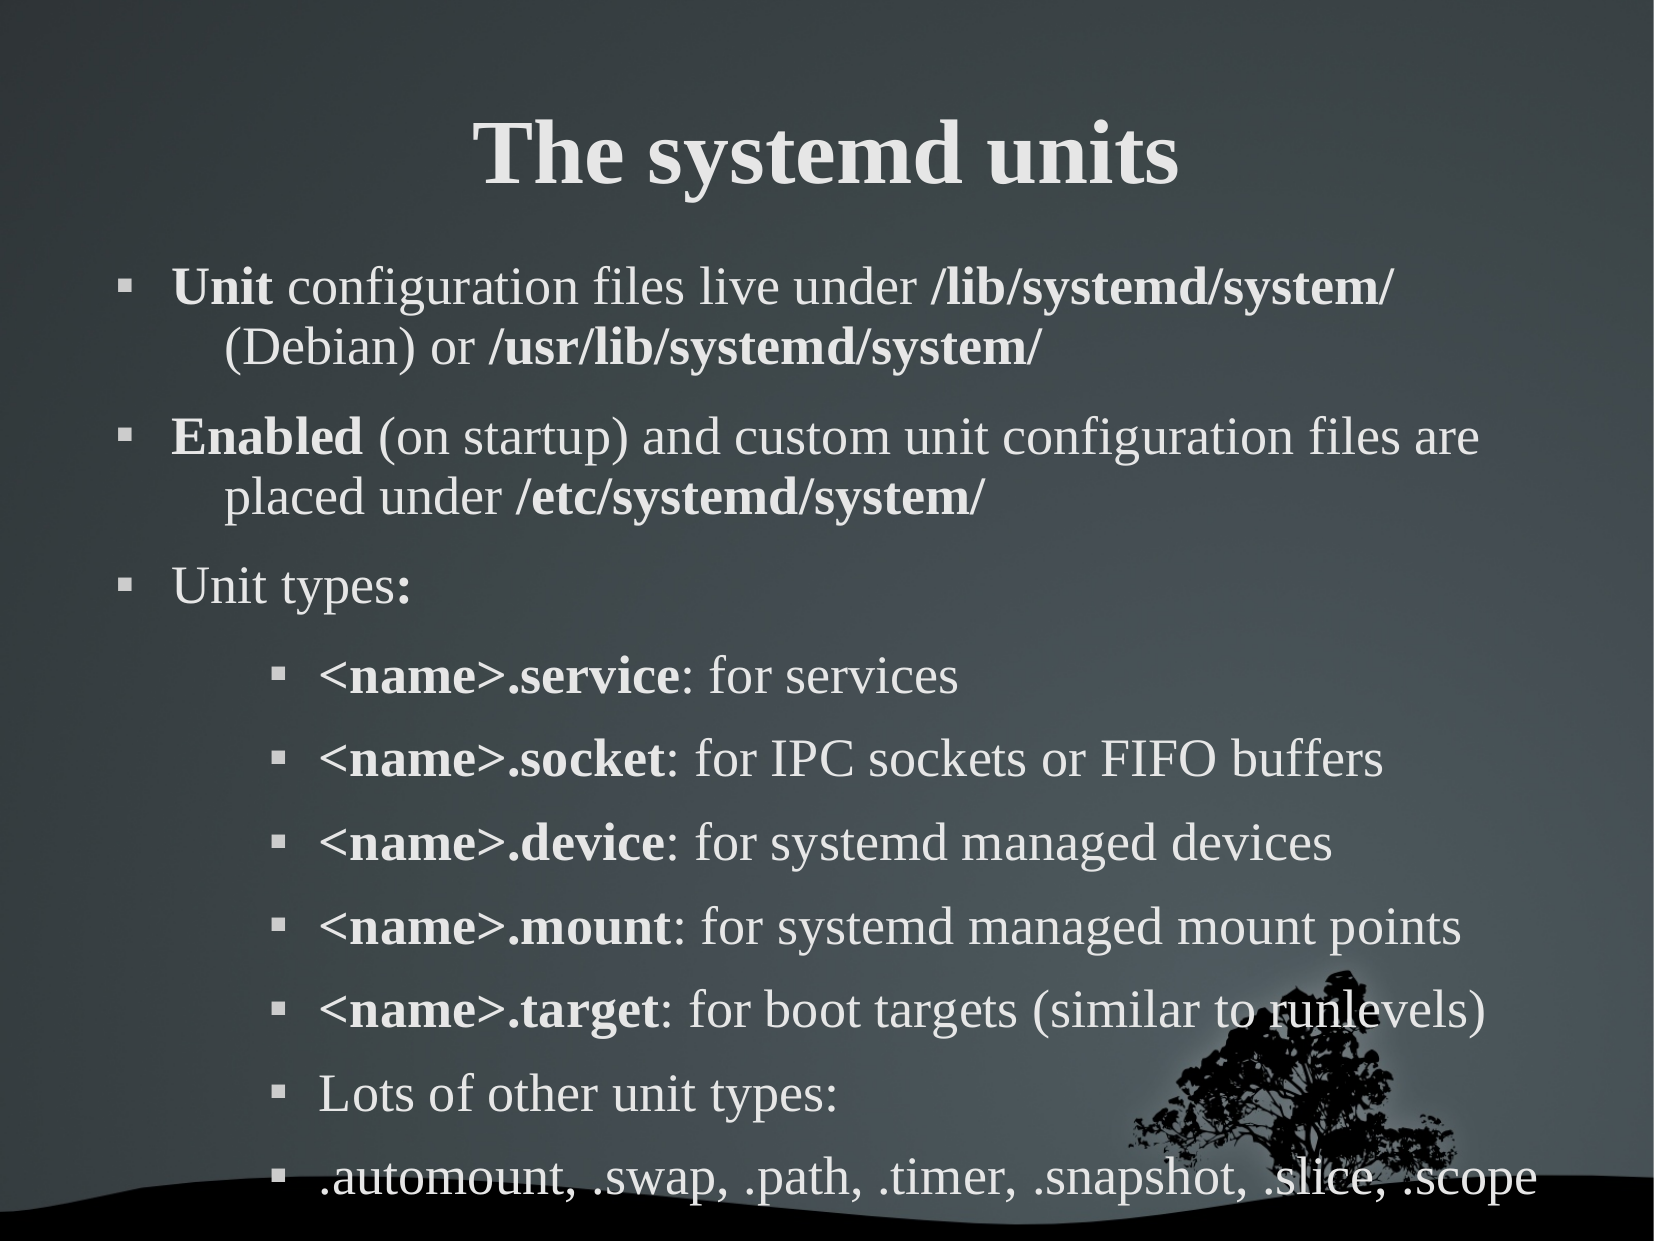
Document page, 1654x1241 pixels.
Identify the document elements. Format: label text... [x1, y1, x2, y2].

list Unit configuration files live under /lib/systemd/system/ (Debian) or /usr/lib/systemd/system/ Enabled (on startup) and custom unit configuration files are placed under /etc/systemd/system/ Unit types: <name>.service: for services <name>.socket: for IPC sockets or FIFO buffers <name>.device: for systemd managed devices <name>.mount: for systemd managed mount points <name>.target: for boot targets (similar to runlevels) Lots of other unit types: .automount, .swap, .path, .timer, .snapshot, .slice, .scope [82, 256, 1571, 1207]
picture [0, 0, 1654, 1241]
title The systemd units [82, 49, 1571, 256]
